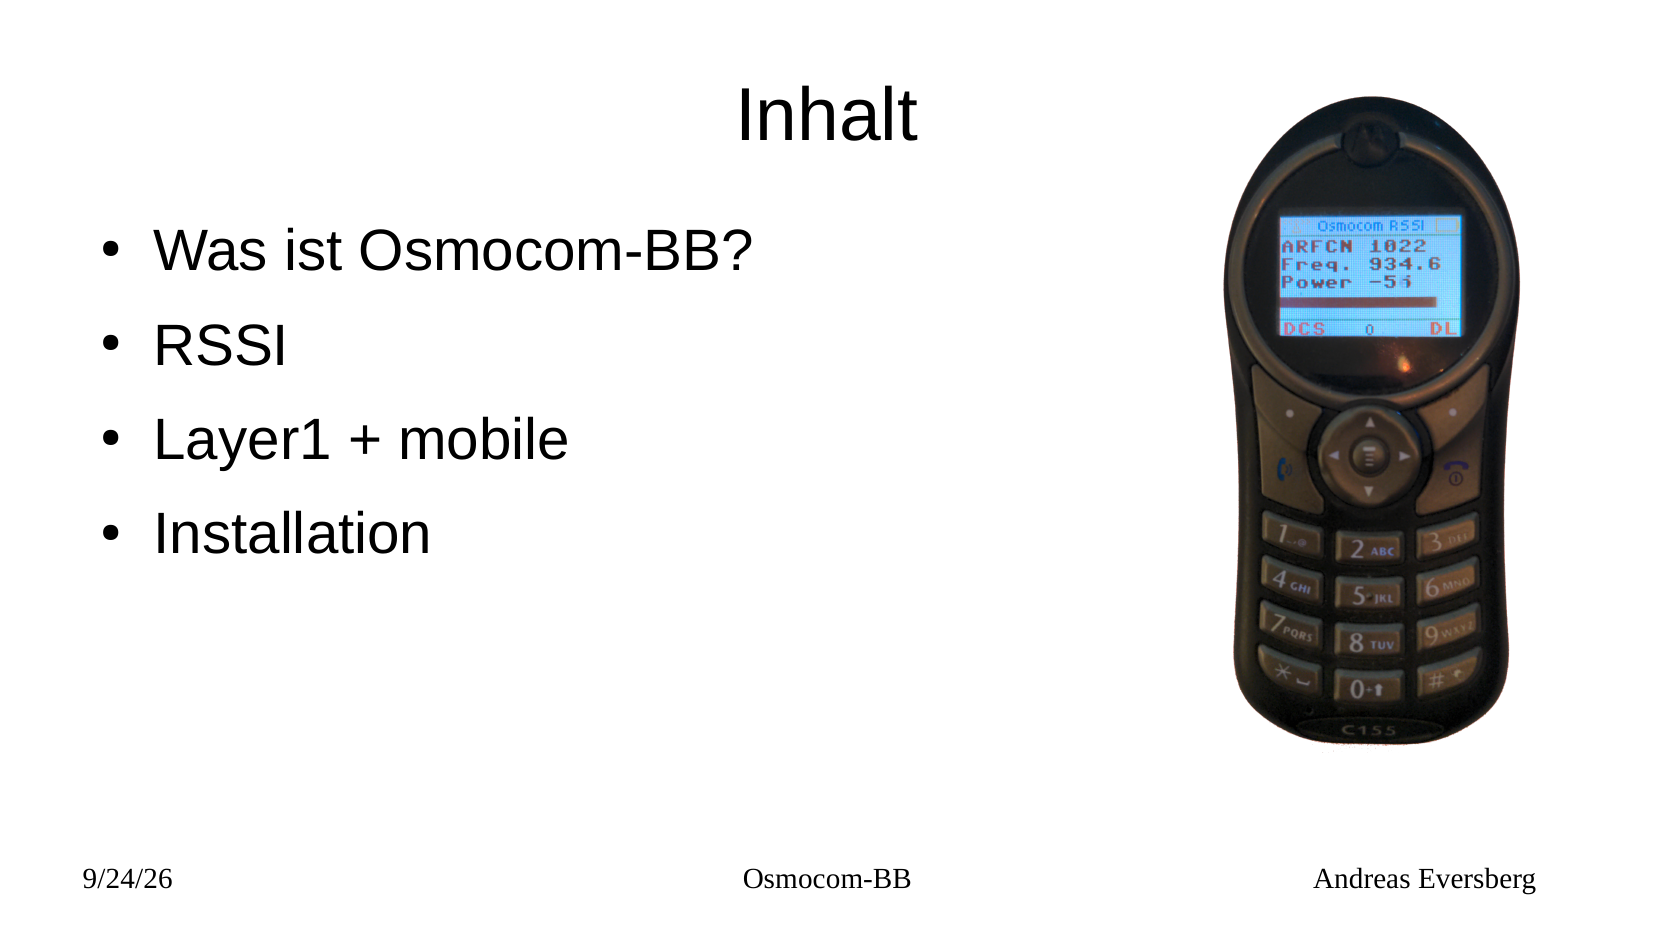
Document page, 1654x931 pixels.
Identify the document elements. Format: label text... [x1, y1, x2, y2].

picture [1200, 81, 1538, 753]
title Inhalt [82, 37, 1571, 193]
list Was ist Osmocom-BB? RSSI Layer1 + mobile Installation [82, 217, 1571, 758]
